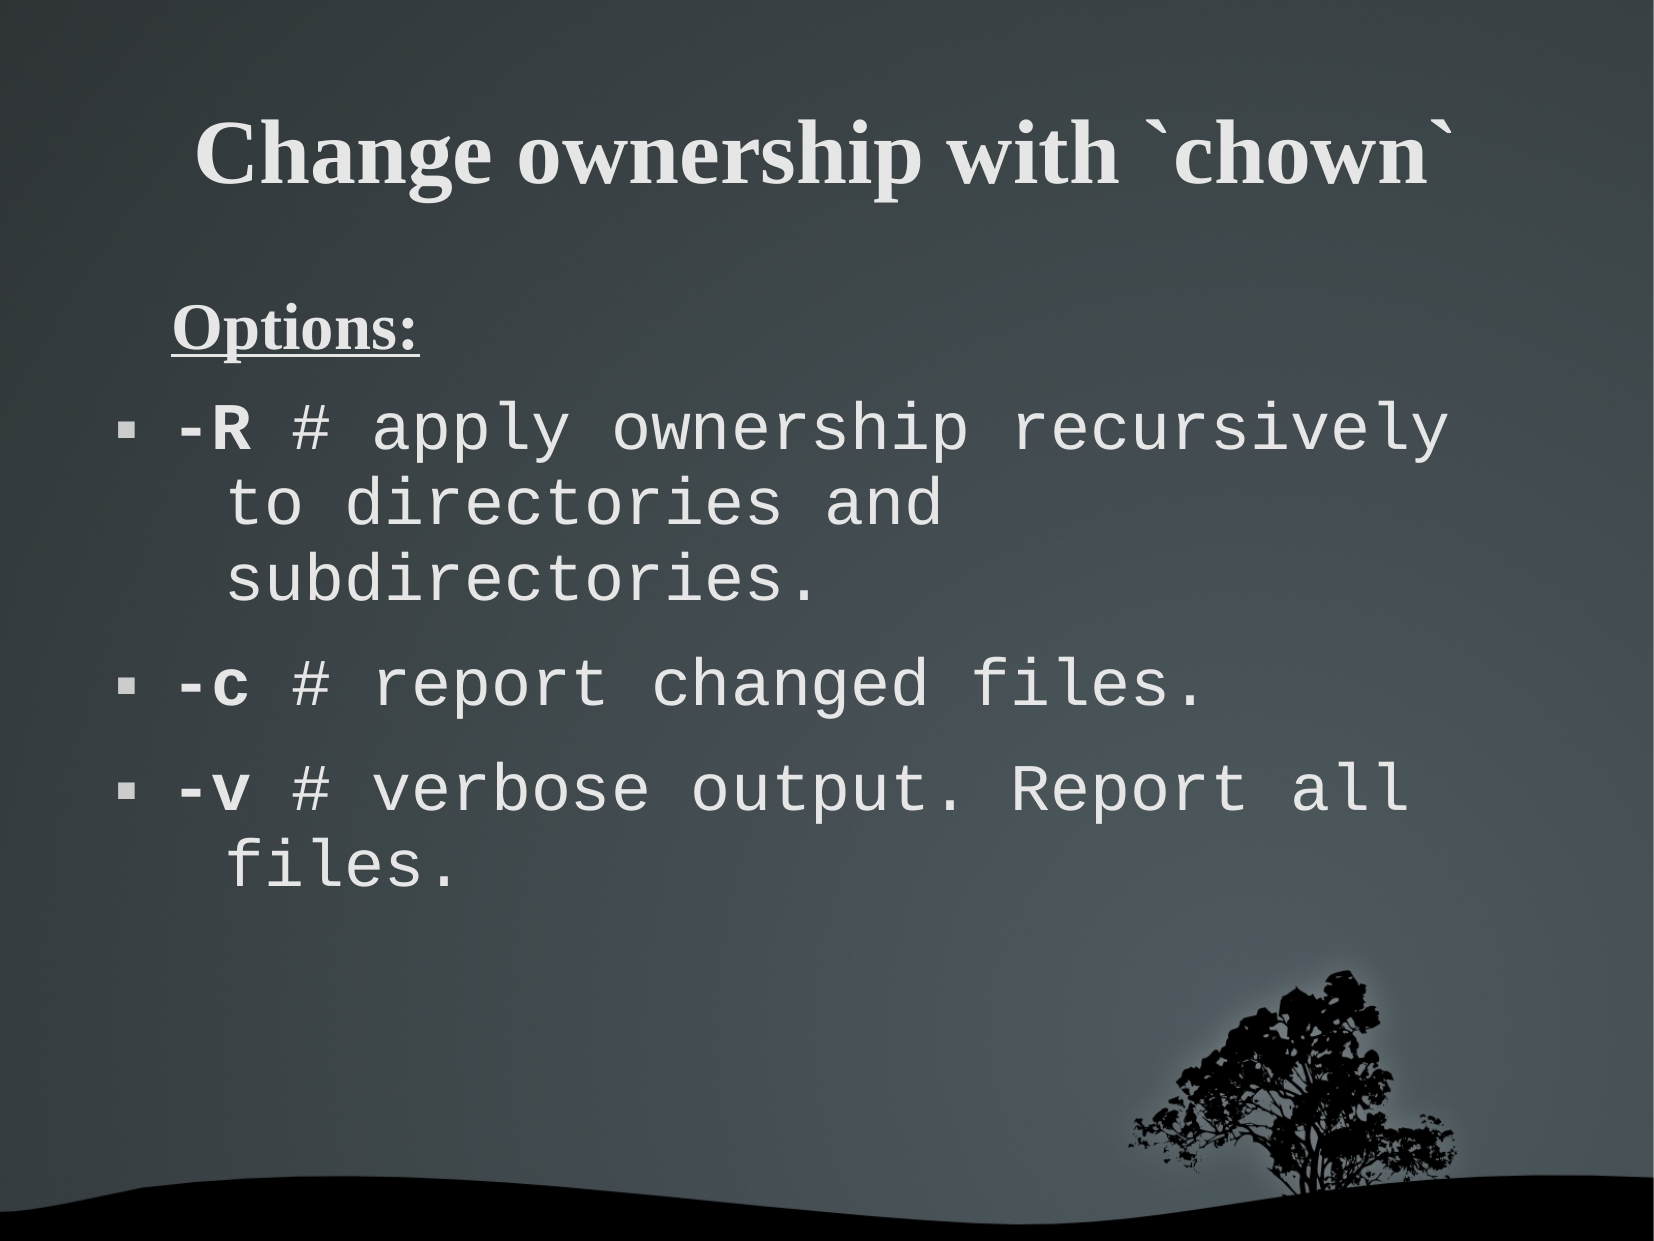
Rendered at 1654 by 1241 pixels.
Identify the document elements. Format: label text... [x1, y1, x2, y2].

picture [0, 0, 1654, 1241]
title Change ownership with `chown` [82, 33, 1571, 273]
list Options: -R # apply ownership recursively to directories and subdirectories. -c # report changed files. -v # verbose output. Report all files. [82, 290, 1571, 1109]
